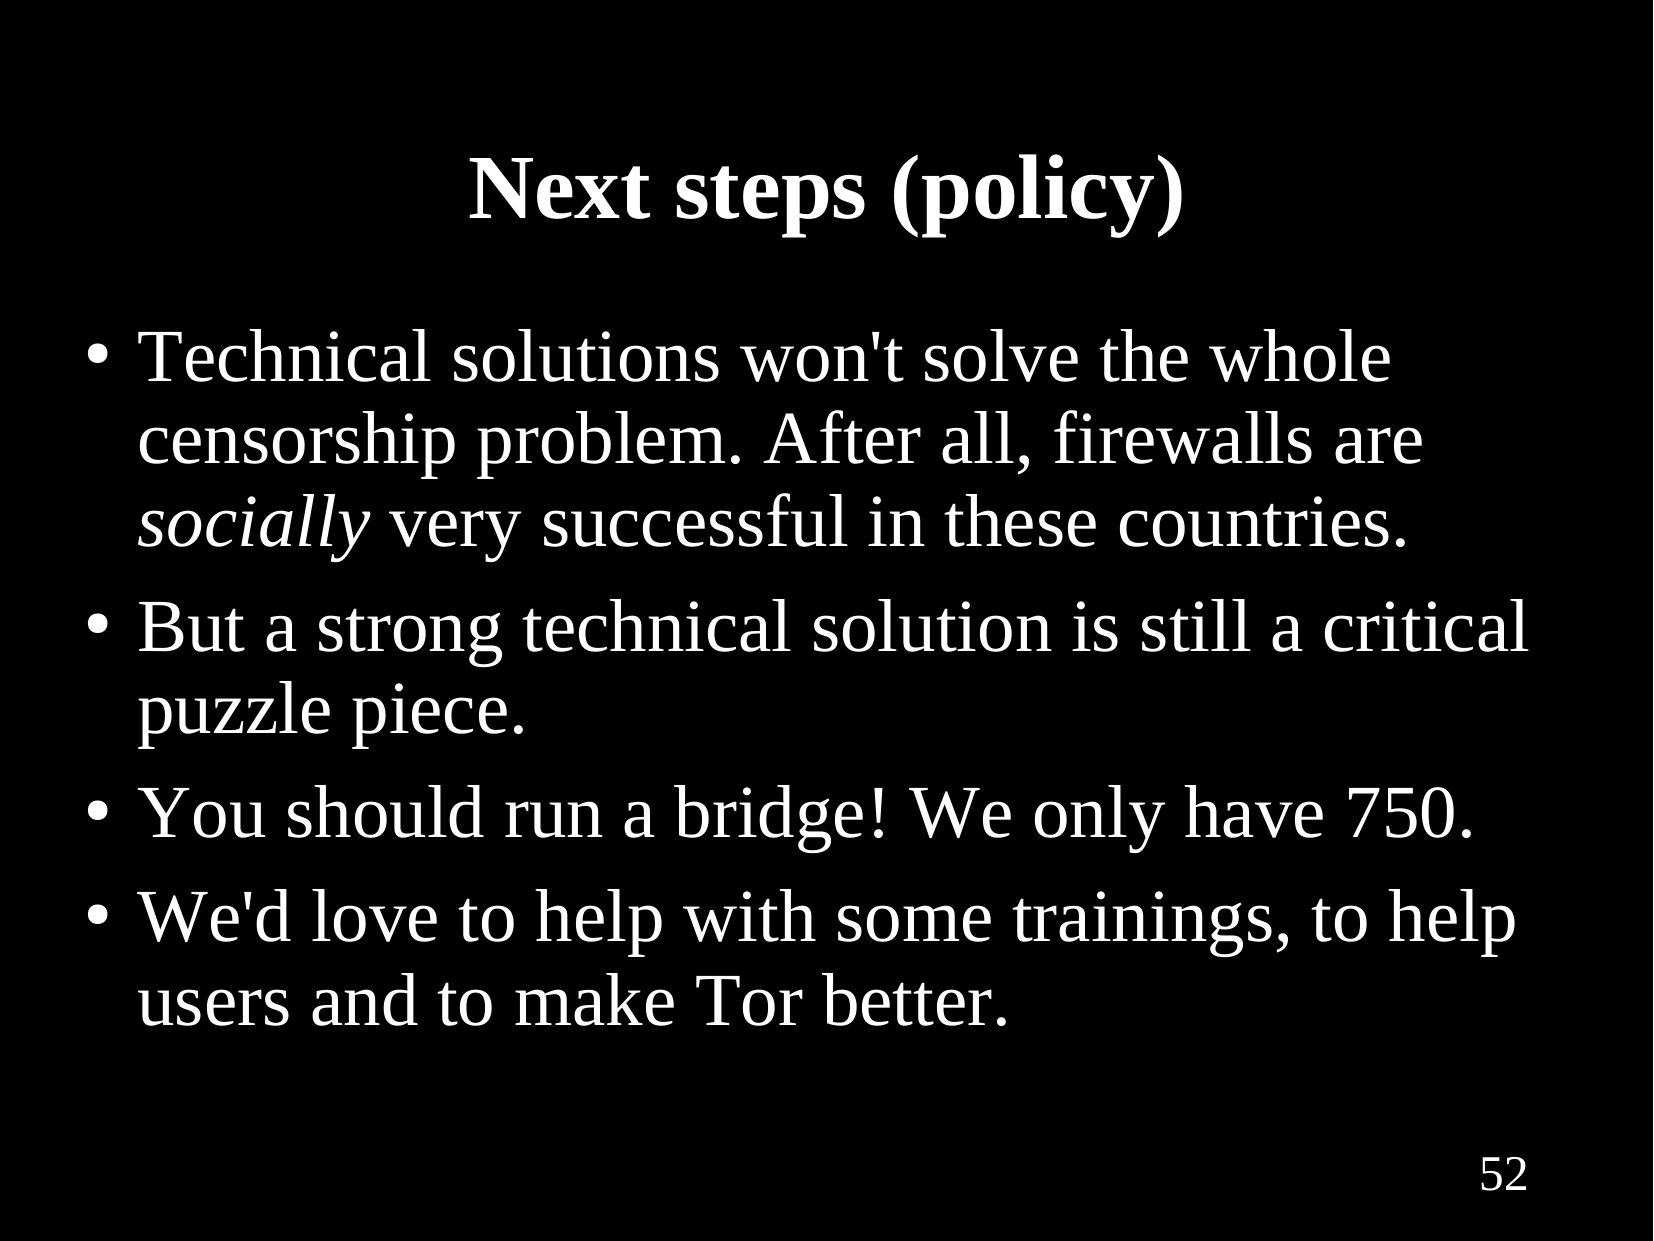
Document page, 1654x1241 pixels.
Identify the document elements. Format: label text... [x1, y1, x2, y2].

list Technical solutions won't solve the whole censorship problem. After all, firewalls are socially very successful in these countries. But a strong technical solution is still a critical puzzle piece. You should run a bridge! We only have 750. We'd love to help with some trainings, to help users and to make Tor better. [66, 314, 1573, 1174]
title Next steps (policy) [121, 92, 1534, 284]
